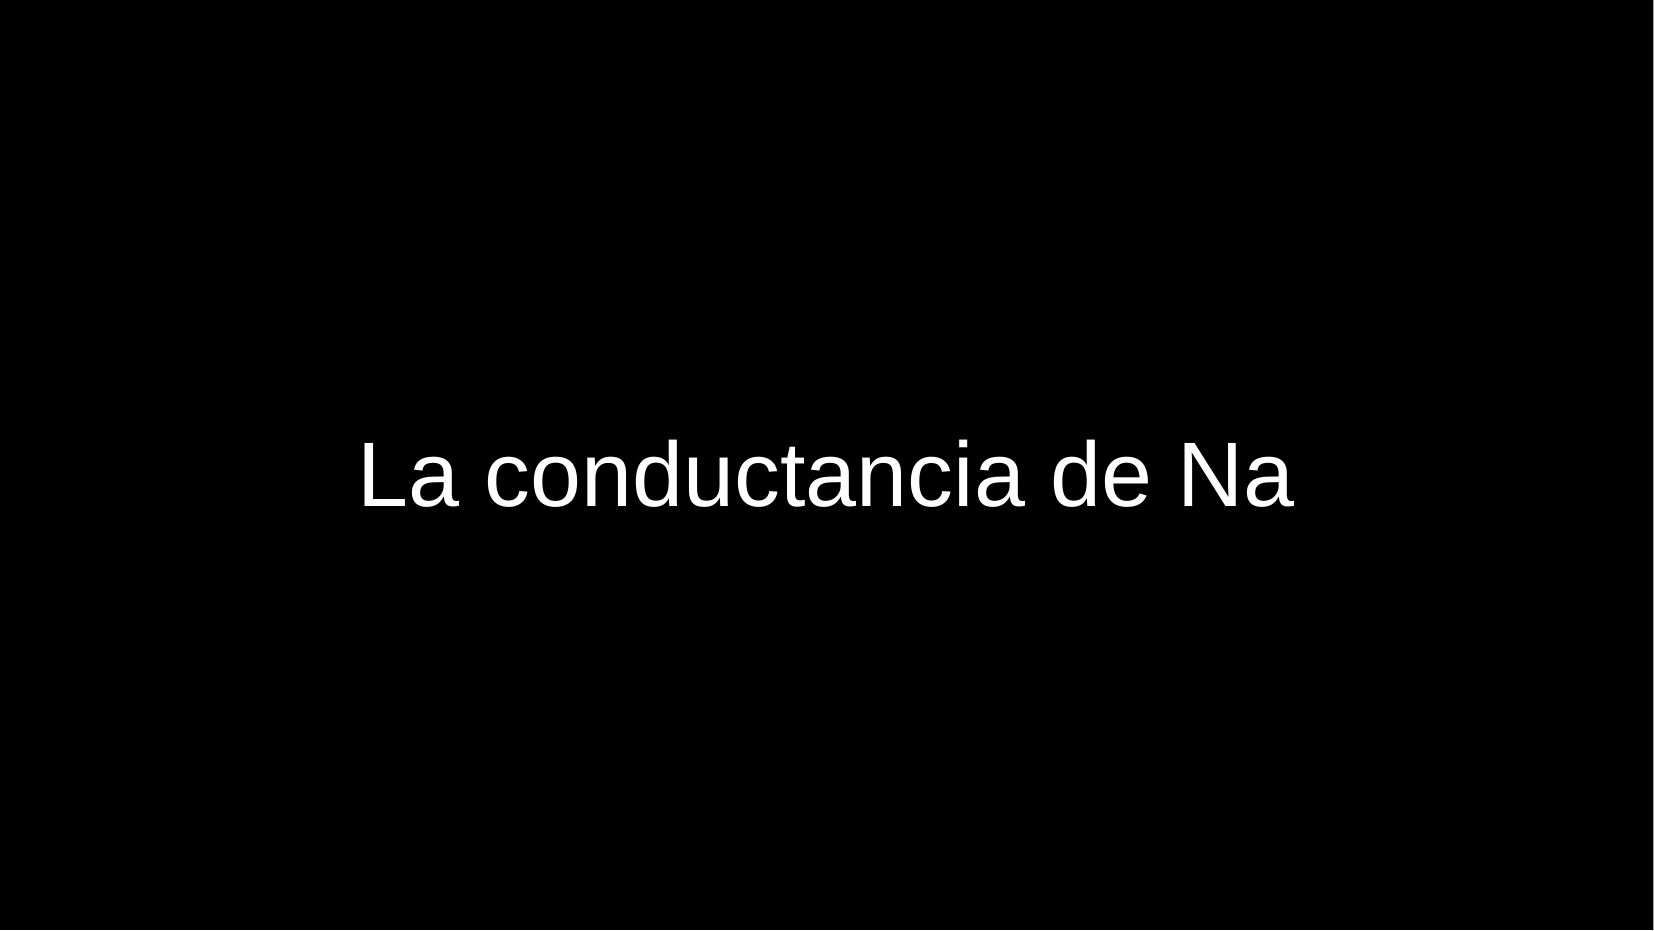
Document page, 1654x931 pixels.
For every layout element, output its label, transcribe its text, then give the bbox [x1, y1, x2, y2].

title La conductancia de Na [82, 397, 1571, 553]
